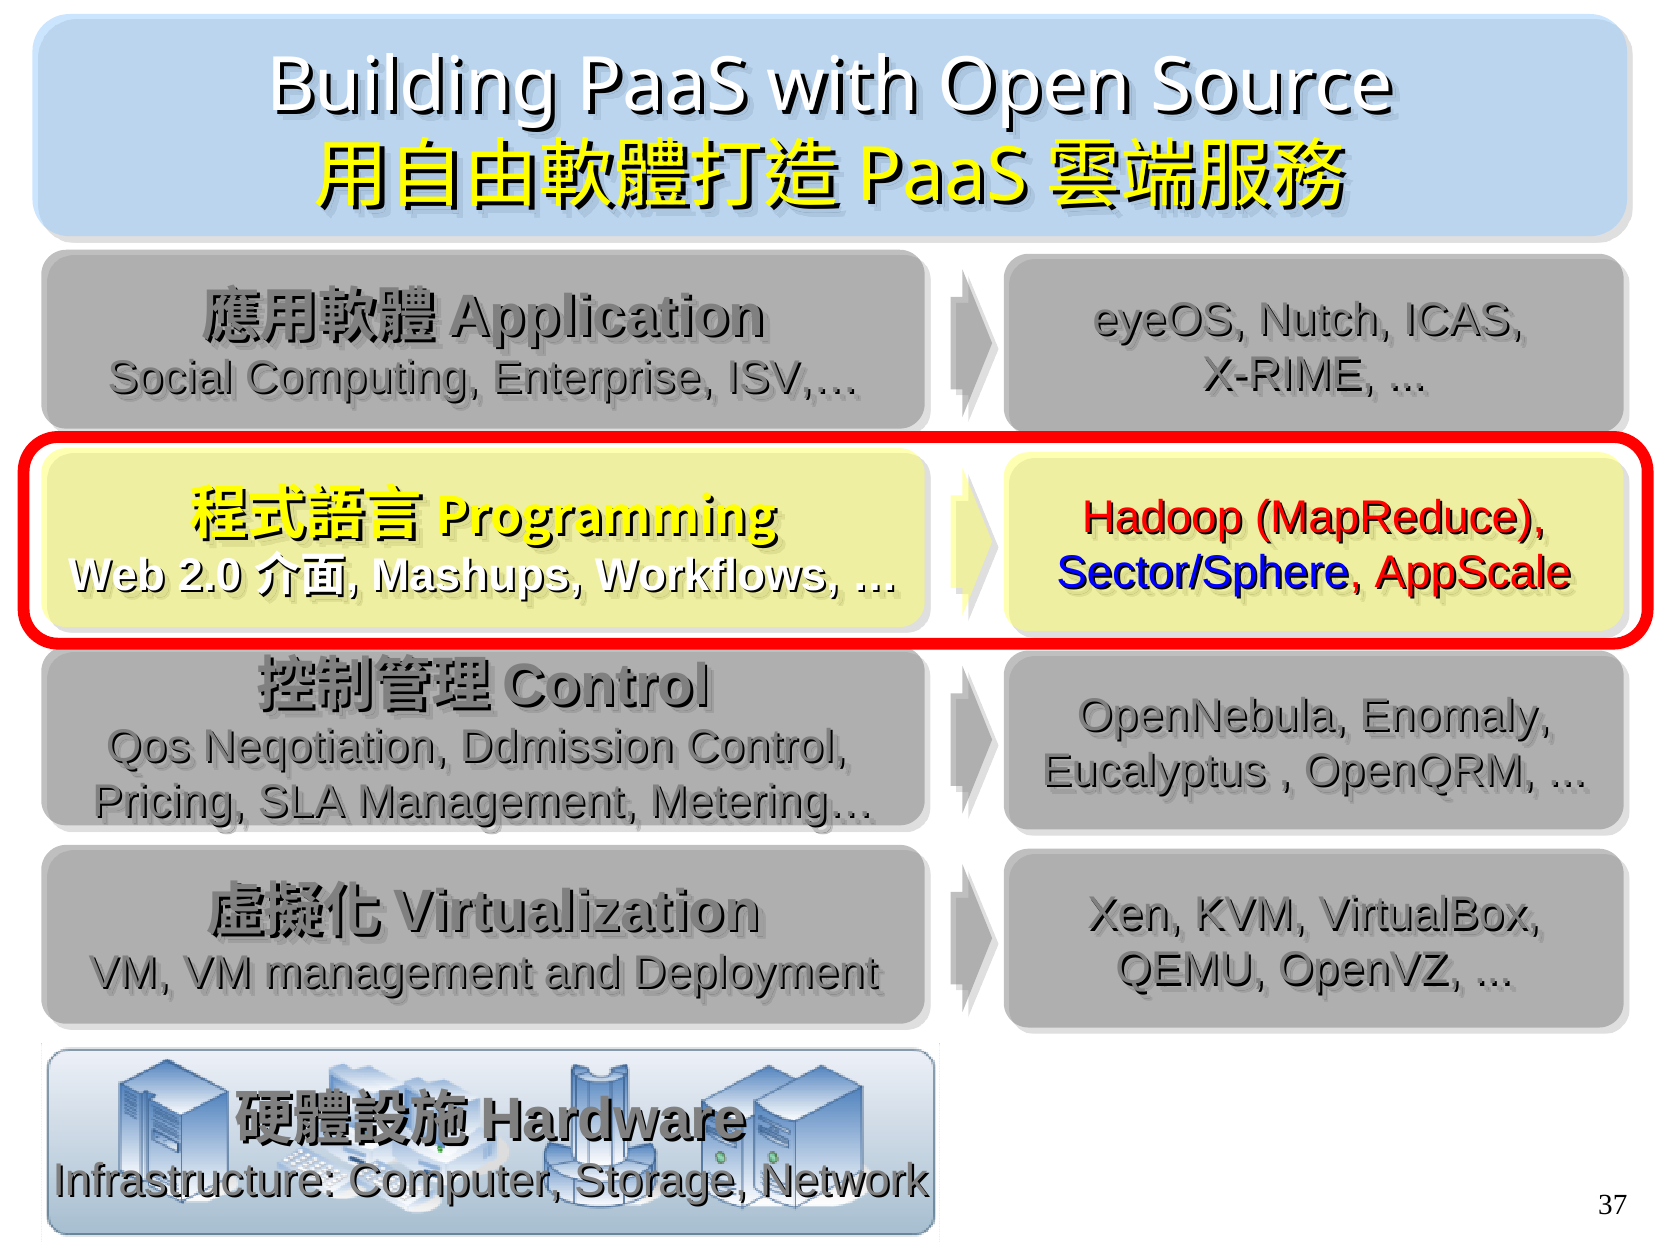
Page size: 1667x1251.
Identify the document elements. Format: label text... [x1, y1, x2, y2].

text_box 控制管理 Control Qos Neqotiation, Ddmission Control, Pricing, SLA Management, Metering… [41, 650, 925, 826]
text_box [950, 864, 993, 1012]
text_box OpenNebula, Enomaly, Eucalyptus , OpenQRM, ... [1003, 650, 1624, 830]
text_box eyeOS, Nutch, ICAS, X-RIME, ... [1003, 253, 1624, 431]
text_box [950, 665, 993, 814]
text_box [950, 467, 993, 616]
text_box 程式語言 Programming Web 2.0 介面, Mashups, Workflows, … [41, 448, 925, 627]
text_box Hadoop (MapReduce), Sector/Sphere, AppScale [1003, 452, 1624, 632]
text_box Building PaaS with Open Source 用自由軟體打造PaaS雲端服務 [32, 13, 1628, 237]
text_box 虛擬化 Virtualization VM, VM management and Deployment [41, 844, 925, 1024]
text_box Xen, KVM, VirtualBox, QEMU, OpenVZ, ... [1003, 848, 1624, 1028]
picture [41, 1043, 940, 1242]
text_box 應用軟體 Application Social Computing, Enterprise, ISV,… [41, 249, 925, 429]
text_box [950, 269, 993, 417]
